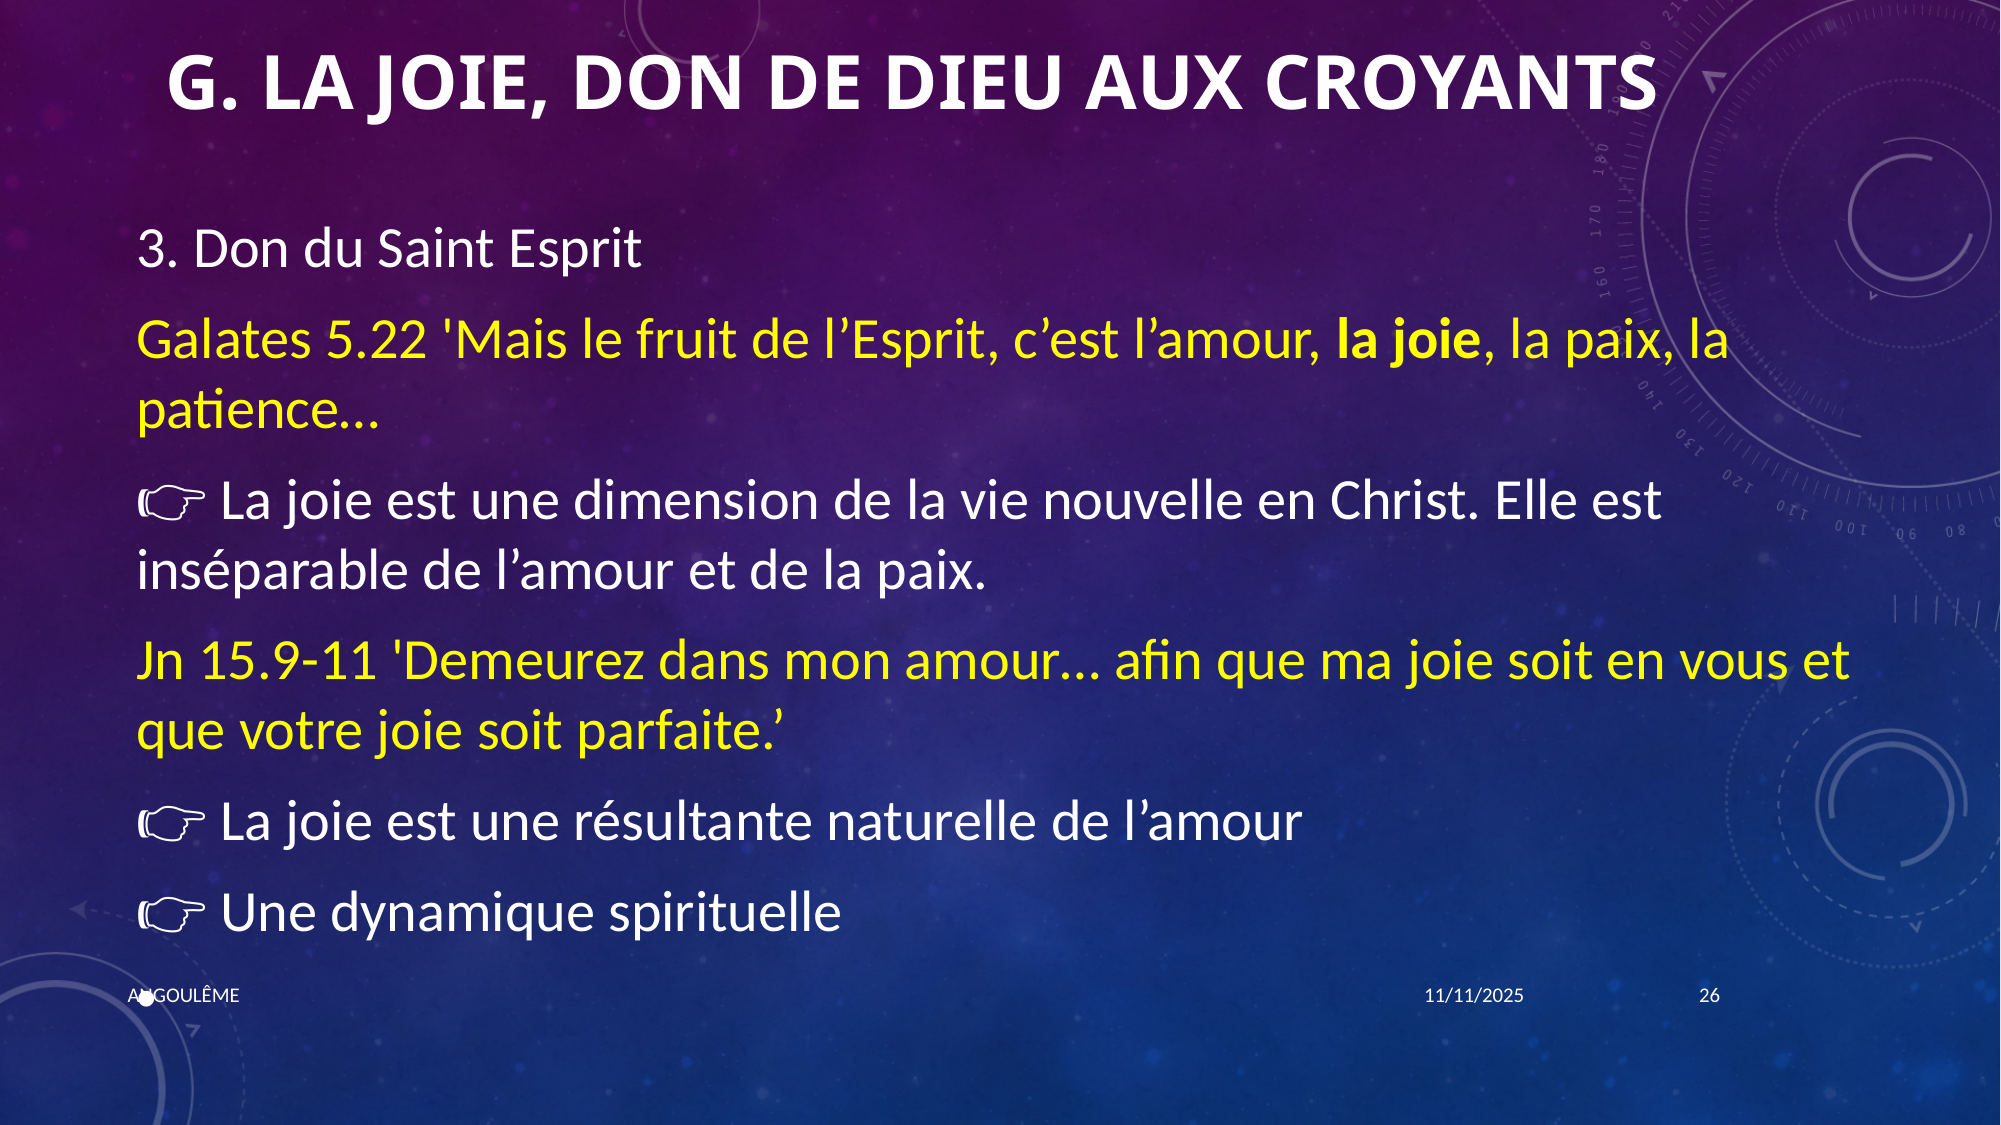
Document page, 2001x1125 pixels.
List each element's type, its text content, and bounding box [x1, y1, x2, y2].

text_box 11/11/2025 [1409, 963, 1672, 1026]
text_box ANGOULÊME [112, 963, 1397, 1026]
text_box [1684, 963, 1775, 1026]
title G. La joie, don de Dieu aux CROYANTs [0, 0, 1775, 159]
list 3. Don du Saint Esprit Galates 5.22 'Mais le fruit de l’Esprit, c’est l’amour, la joie, la paix, la patience… 👉 La joie est une dimension de la vie nouvelle en Christ. Elle est inséparable de l’amour et de la paix. Jn 15.9-11 'Demeurez dans mon amour… afin que ma joie soit en vous et que votre joie soit parfaite.’ 👉 La joie est une résultante naturelle de l’amour 👉 Une dynamique spirituelle [121, 188, 1879, 1055]
